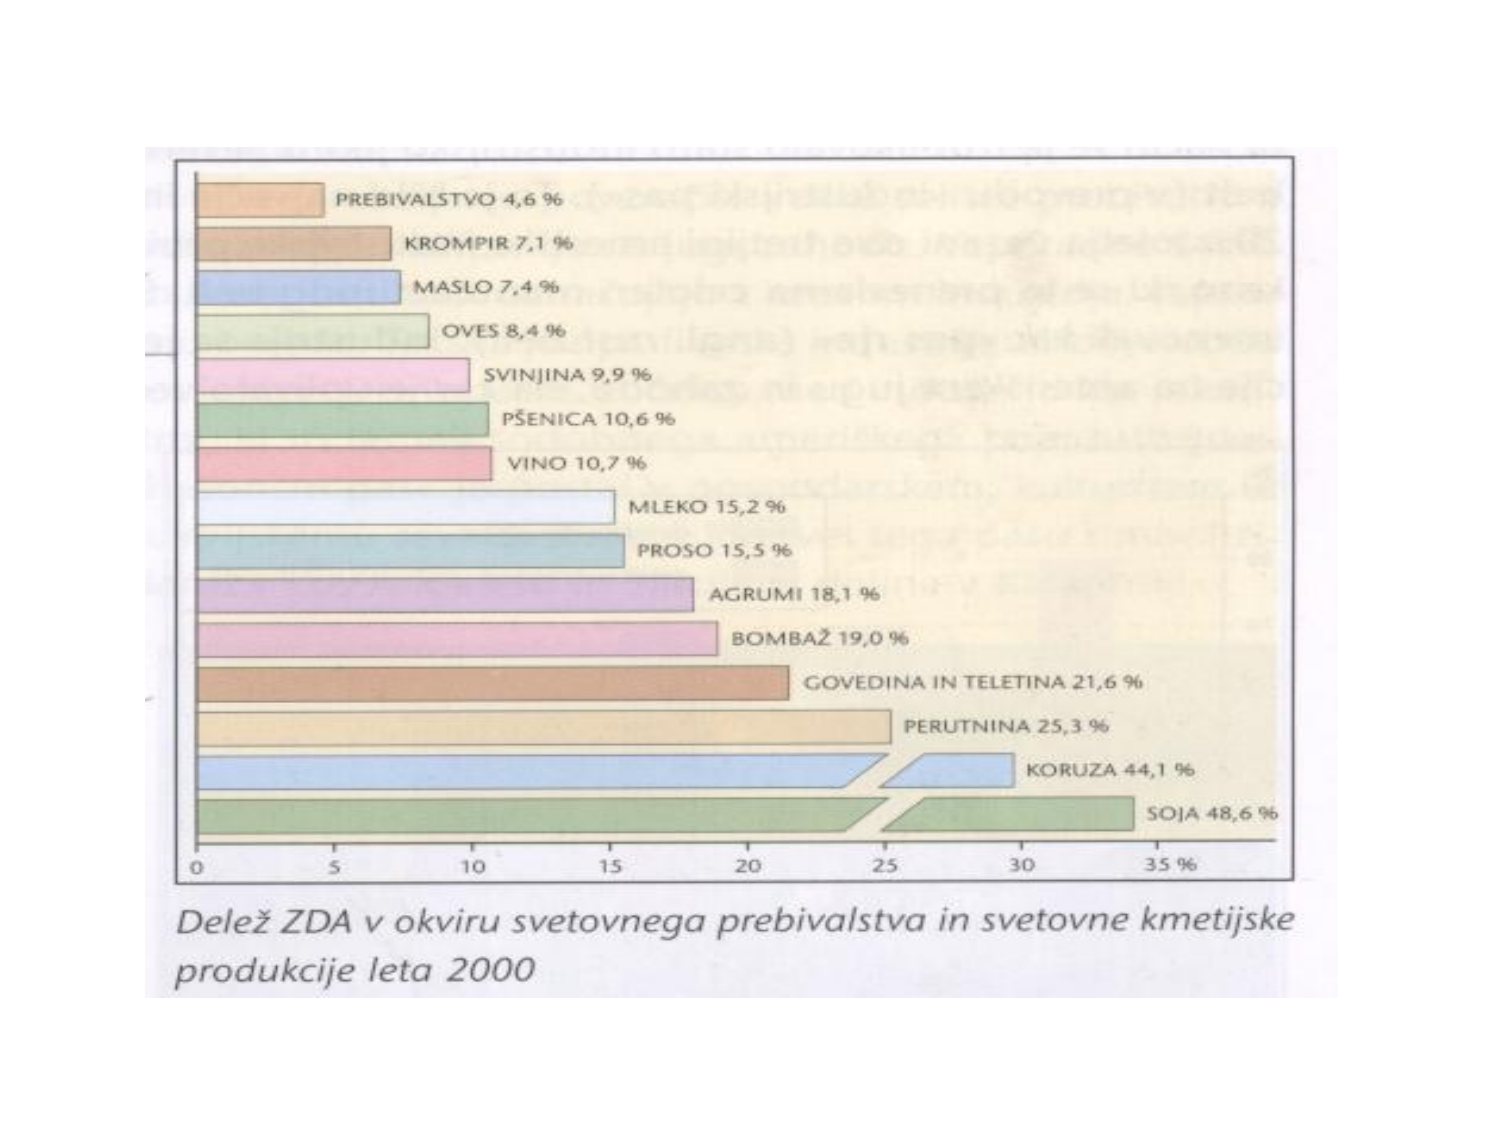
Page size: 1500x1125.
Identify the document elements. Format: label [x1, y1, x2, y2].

picture [145, 147, 1338, 998]
chart [147, 148, 1341, 1000]
